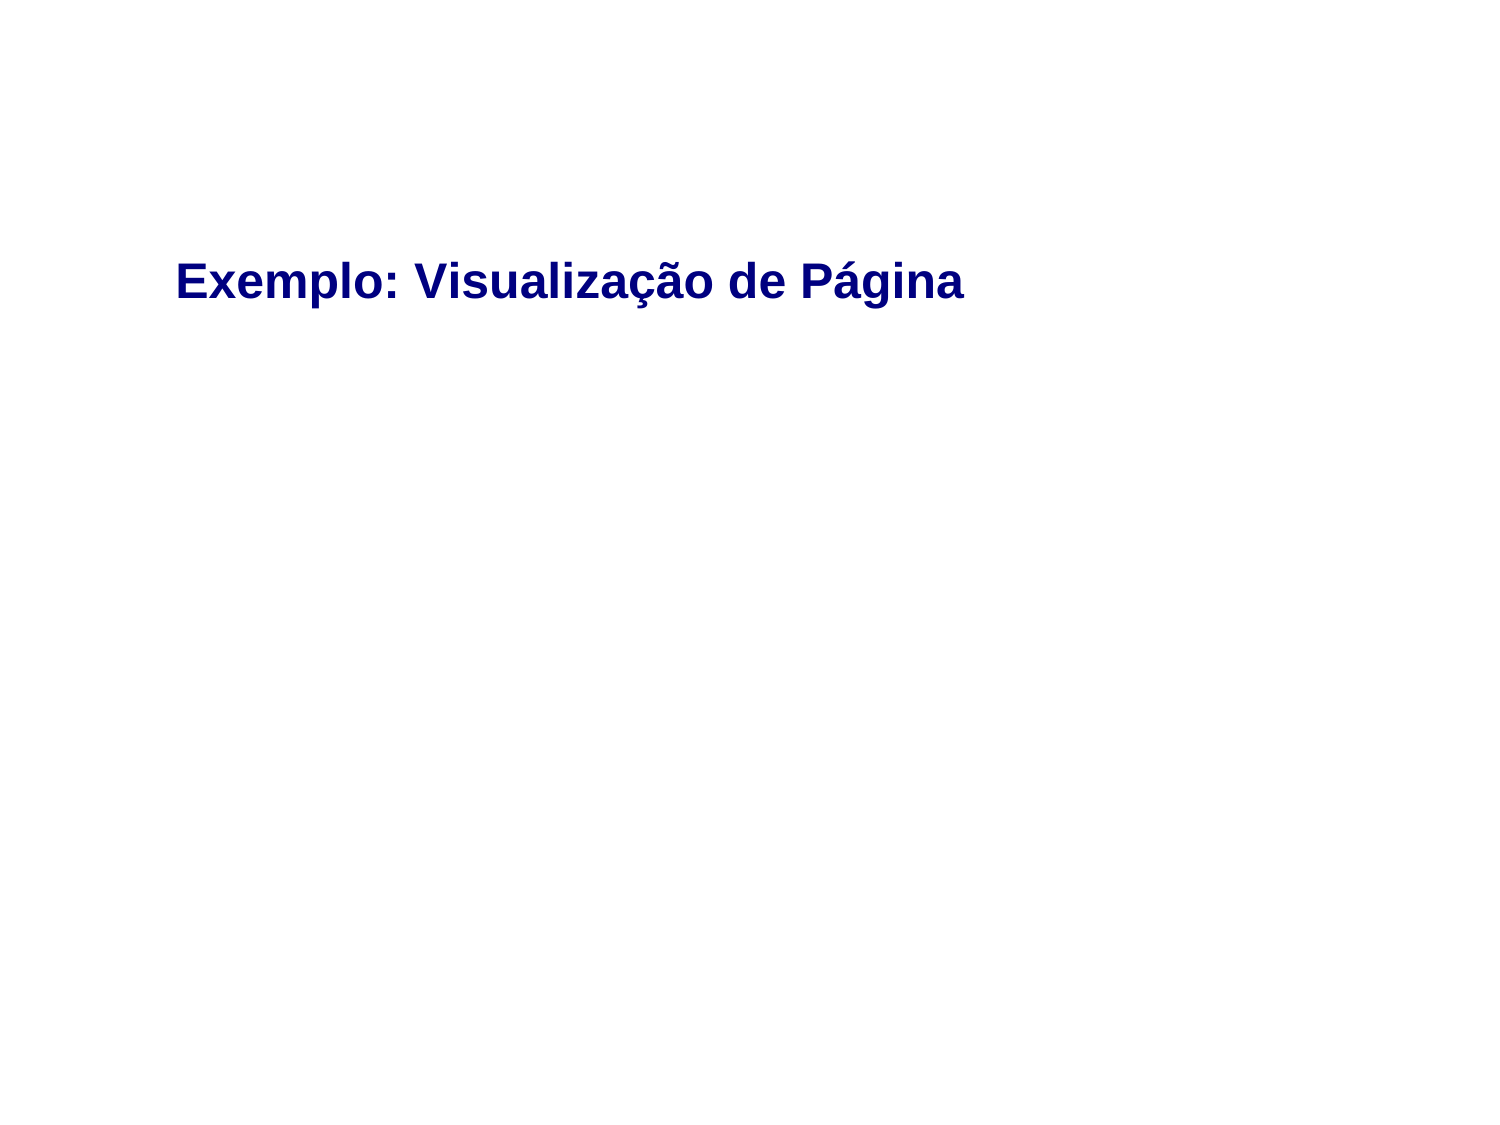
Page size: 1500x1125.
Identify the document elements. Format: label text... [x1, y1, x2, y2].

text_box Exemplo: Visualização de Página [160, 241, 1152, 316]
